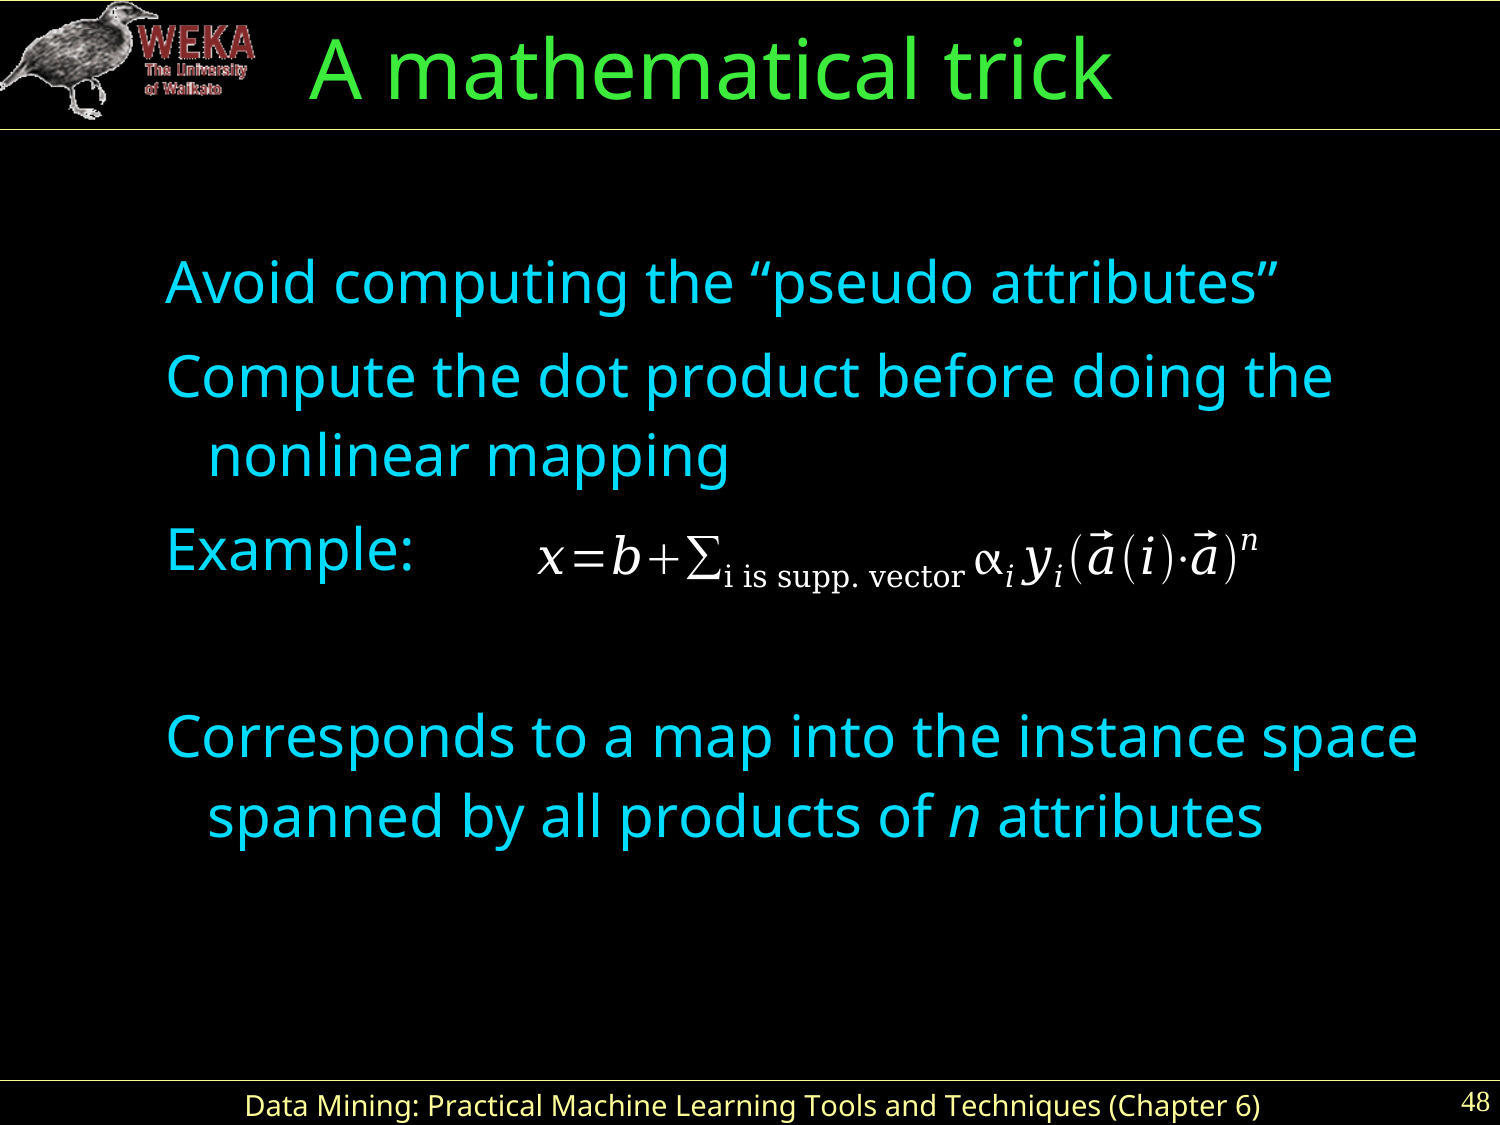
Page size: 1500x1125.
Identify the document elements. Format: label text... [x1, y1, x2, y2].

chart [530, 522, 1265, 595]
title A mathematical trick [295, 0, 1500, 148]
picture [0, 1, 266, 129]
list Avoid computing the “pseudo attributes” Compute the dot product before doing the nonlinear mapping Example: Corresponds to a map into the instance space spanned by all products of n attributes [150, 233, 1447, 909]
